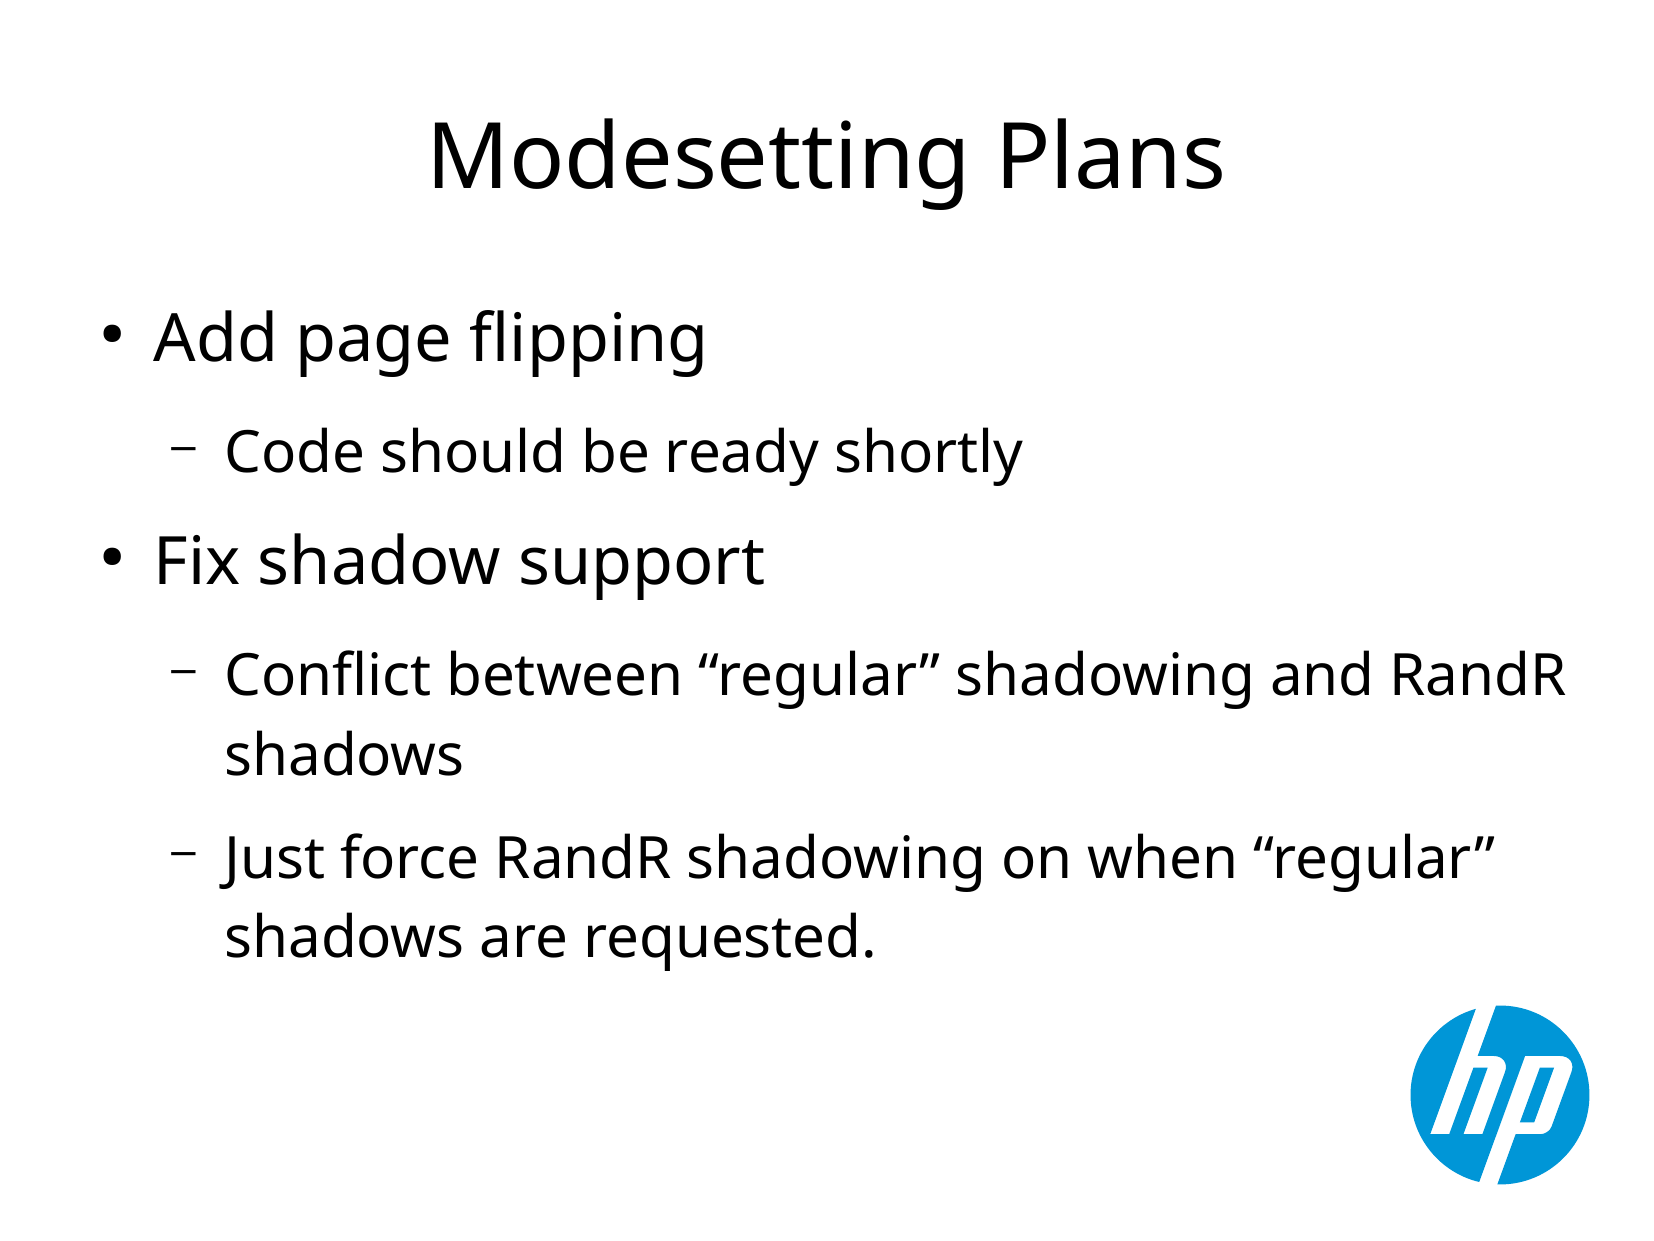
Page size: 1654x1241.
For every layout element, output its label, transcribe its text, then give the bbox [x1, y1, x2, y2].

list Add page flipping Code should be ready shortly Fix shadow support Conflict between “regular” shadowing and RandR shadows Just force RandR shadowing on when “regular” shadows are requested. [82, 290, 1571, 1010]
title Modesetting Plans [82, 49, 1571, 257]
